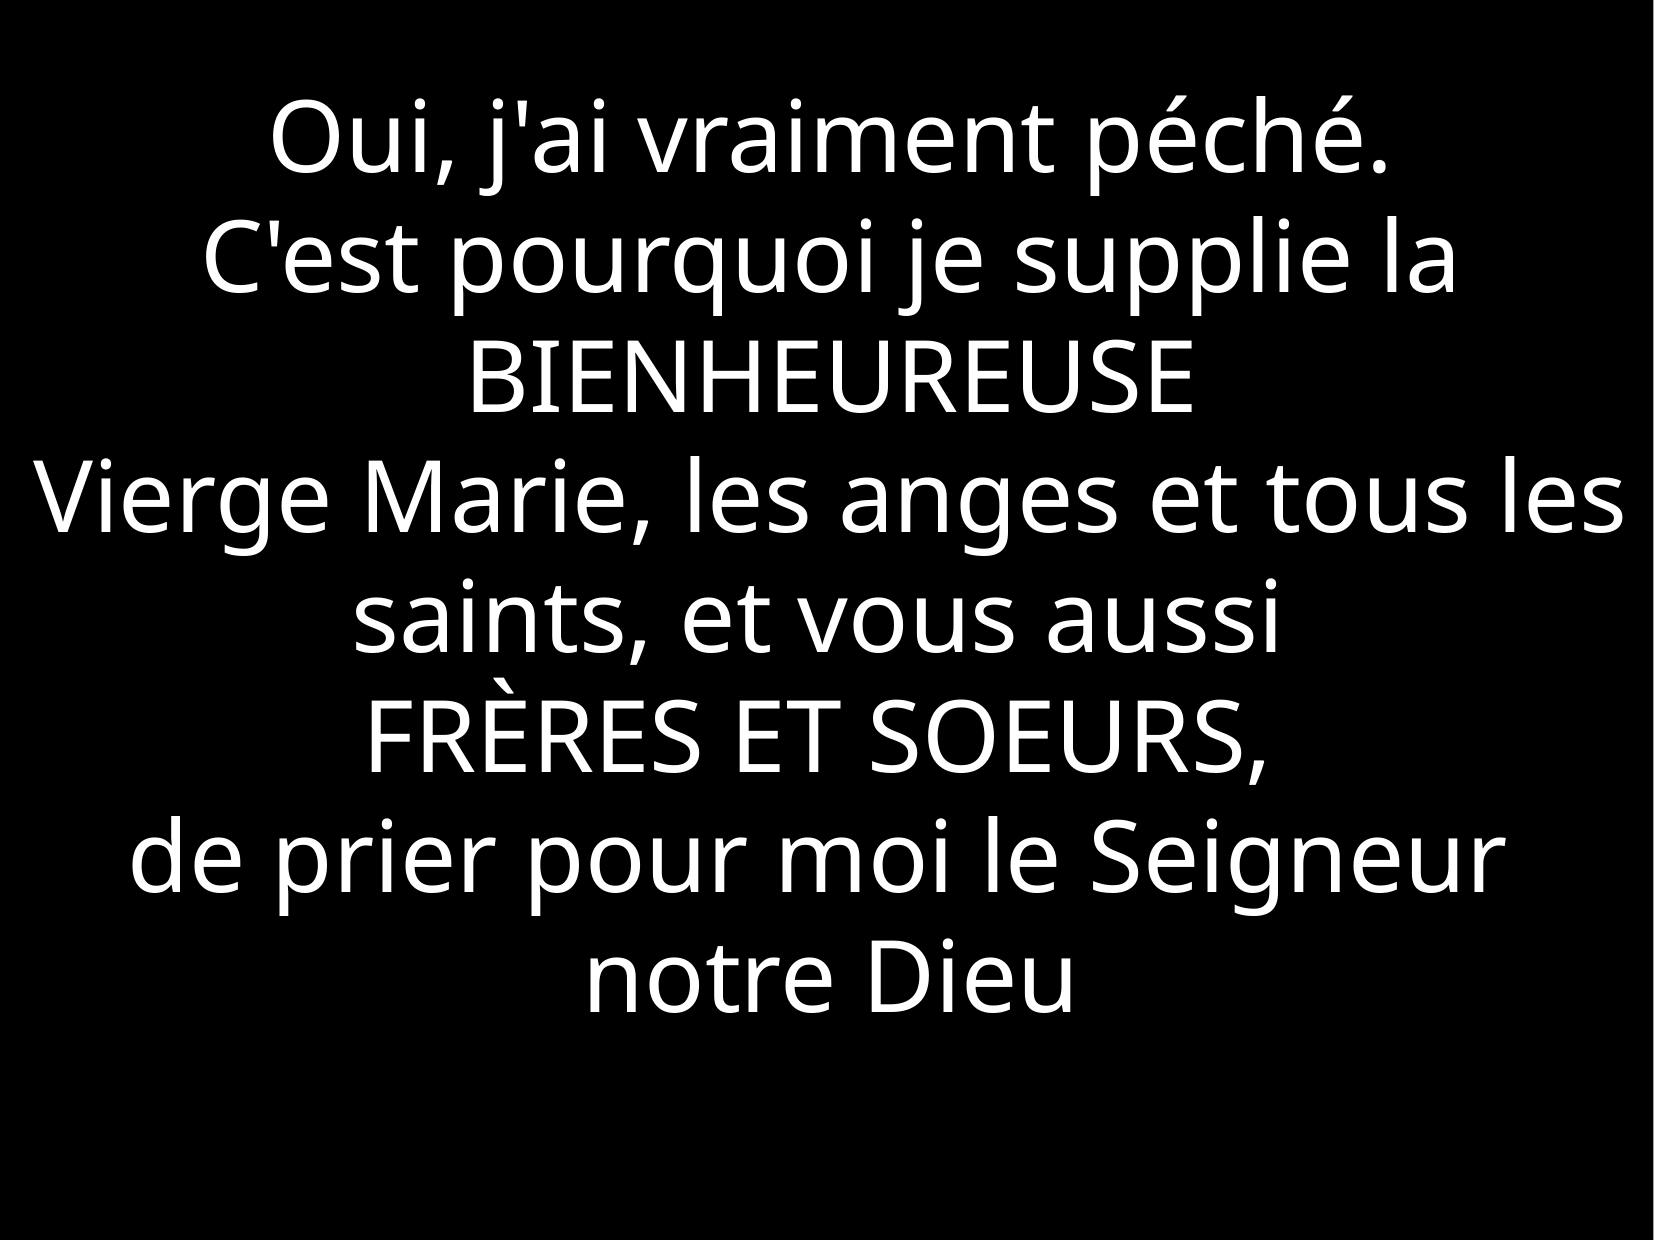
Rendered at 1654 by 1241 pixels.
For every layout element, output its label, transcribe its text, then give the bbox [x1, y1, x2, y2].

text_box Oui, j'ai vraiment péché. C'est pourquoi je supplie la BIENHEUREUSE Vierge Marie, les anges et tous les saints, et vous aussi FRÈRES ET SOEURS, de prier pour moi le Seigneur notre Dieu [9, 65, 1654, 1074]
